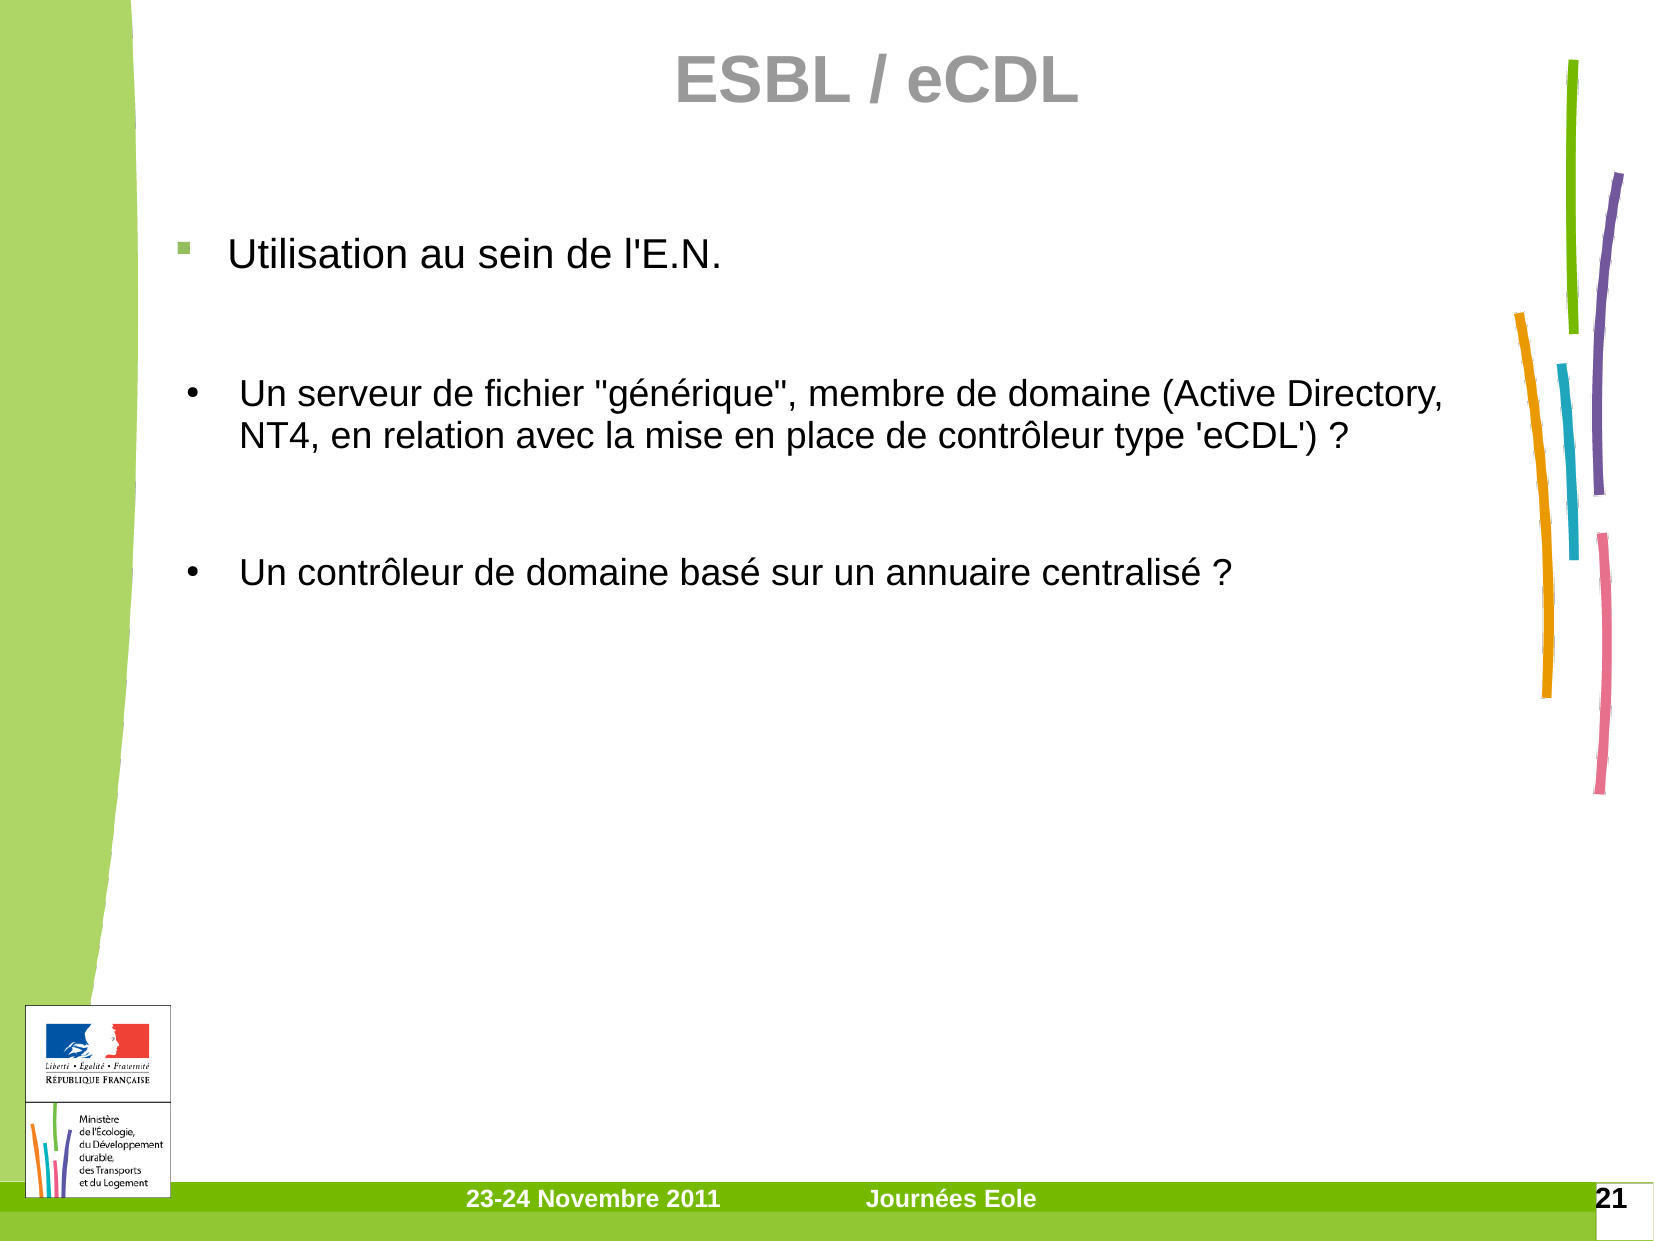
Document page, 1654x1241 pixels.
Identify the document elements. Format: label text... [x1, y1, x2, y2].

list Utilisation au sein de l'E.N. Un serveur de fichier "générique", membre de domaine (Active Directory, NT4, en relation avec la mise en place de contrôleur type 'eCDL') ? Un contrôleur de domaine basé sur un annuaire centralisé ? [156, 230, 1486, 1050]
picture [0, 0, 1654, 1241]
title ESBL / eCDL [133, 0, 1622, 159]
